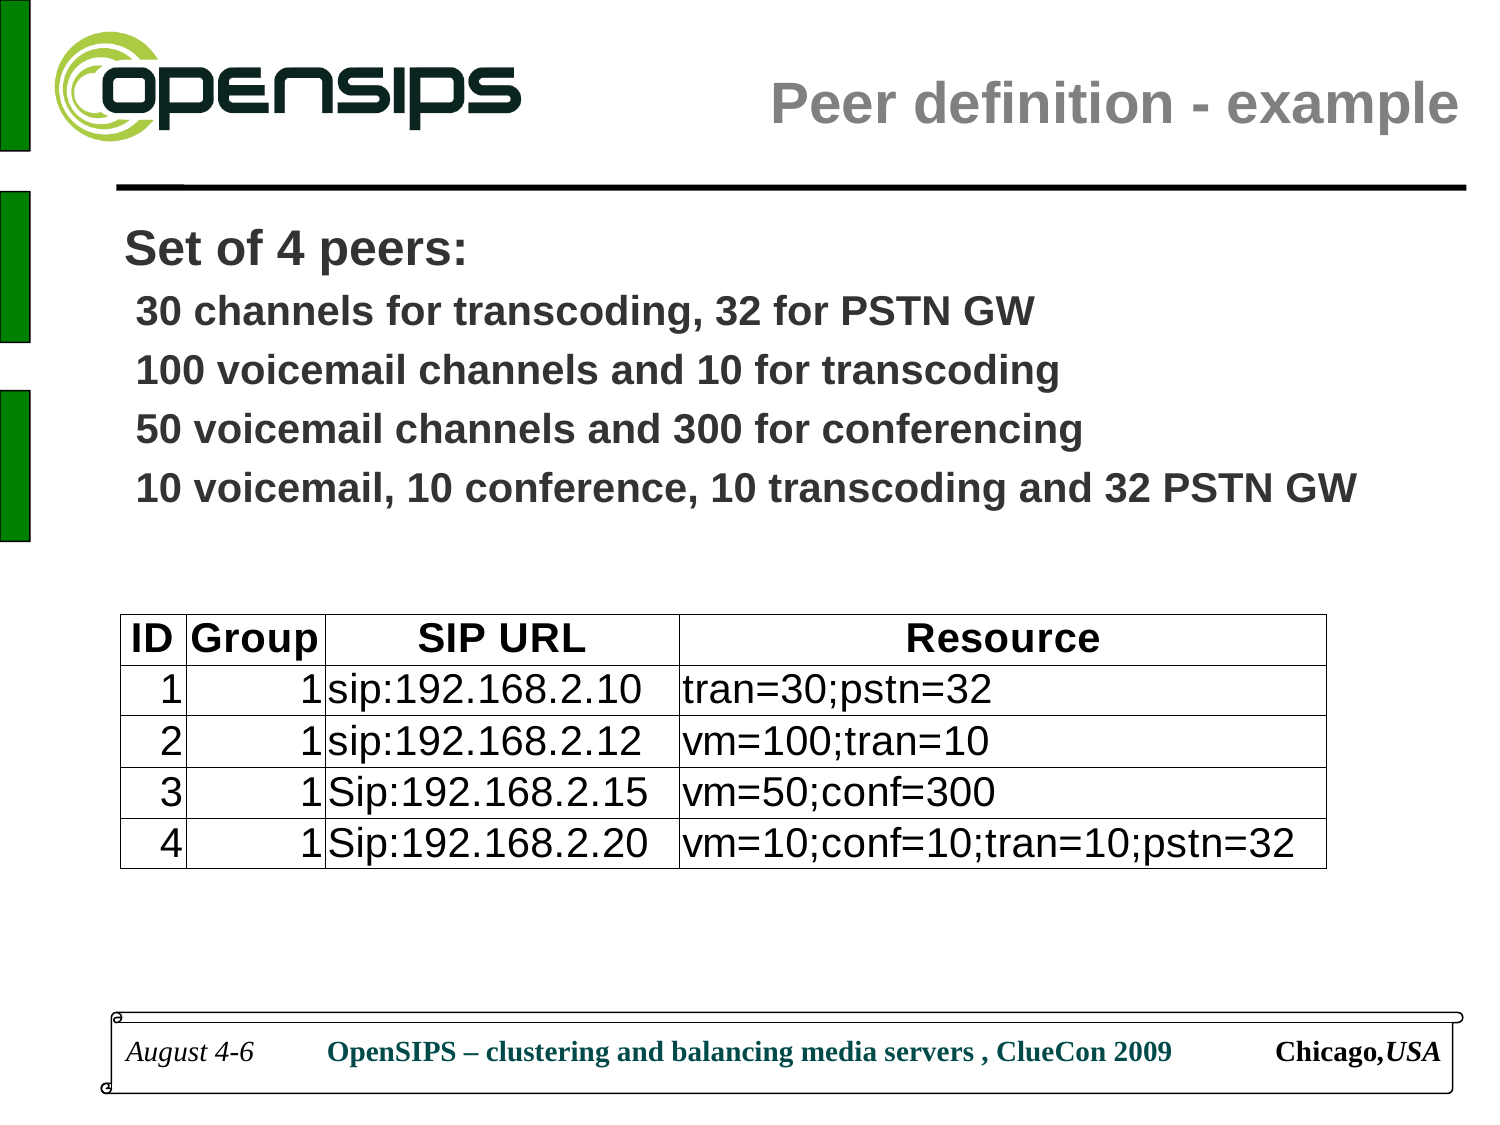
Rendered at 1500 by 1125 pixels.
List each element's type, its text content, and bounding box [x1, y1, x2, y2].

picture [51, 27, 532, 148]
chart [120, 613, 1329, 925]
title Peer definition - example [299, 44, 1462, 180]
list Set of 4 peers: 30 channels for transcoding, 32 for PSTN GW 100 voicemail channels and 10 for transcoding 50 voicemail channels and 300 for conferencing 10 voicemail, 10 conference, 10 transcoding and 32 PSTN GW [122, 219, 1434, 955]
